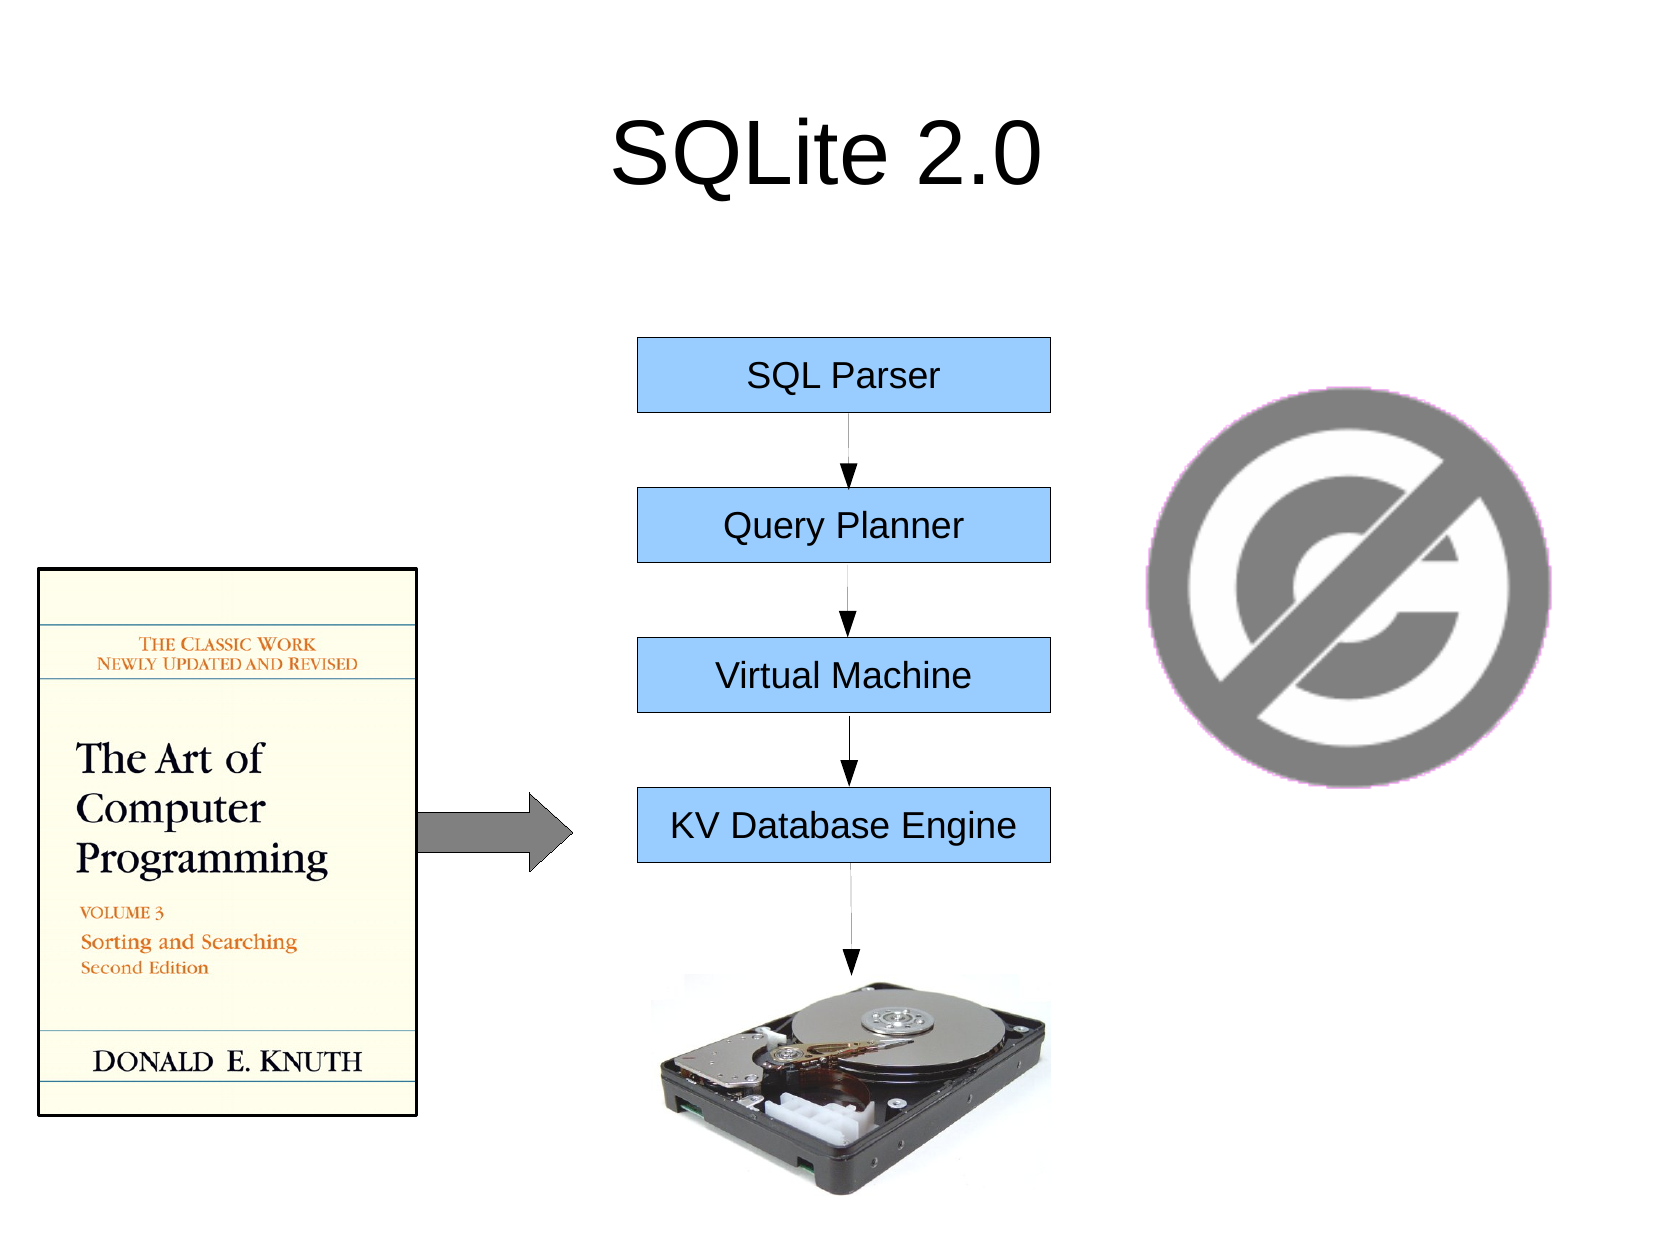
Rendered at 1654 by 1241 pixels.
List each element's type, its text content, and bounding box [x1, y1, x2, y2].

picture [39, 570, 415, 1114]
text_box SQL Parser [637, 337, 1051, 413]
title SQLite 2.0 [82, 49, 1571, 257]
picture [651, 974, 1051, 1201]
text_box [418, 792, 573, 872]
text_box Virtual Machine [637, 637, 1051, 713]
picture [1124, 365, 1575, 812]
text_box Query Planner [637, 487, 1051, 563]
text_box KV Database Engine [637, 787, 1051, 863]
